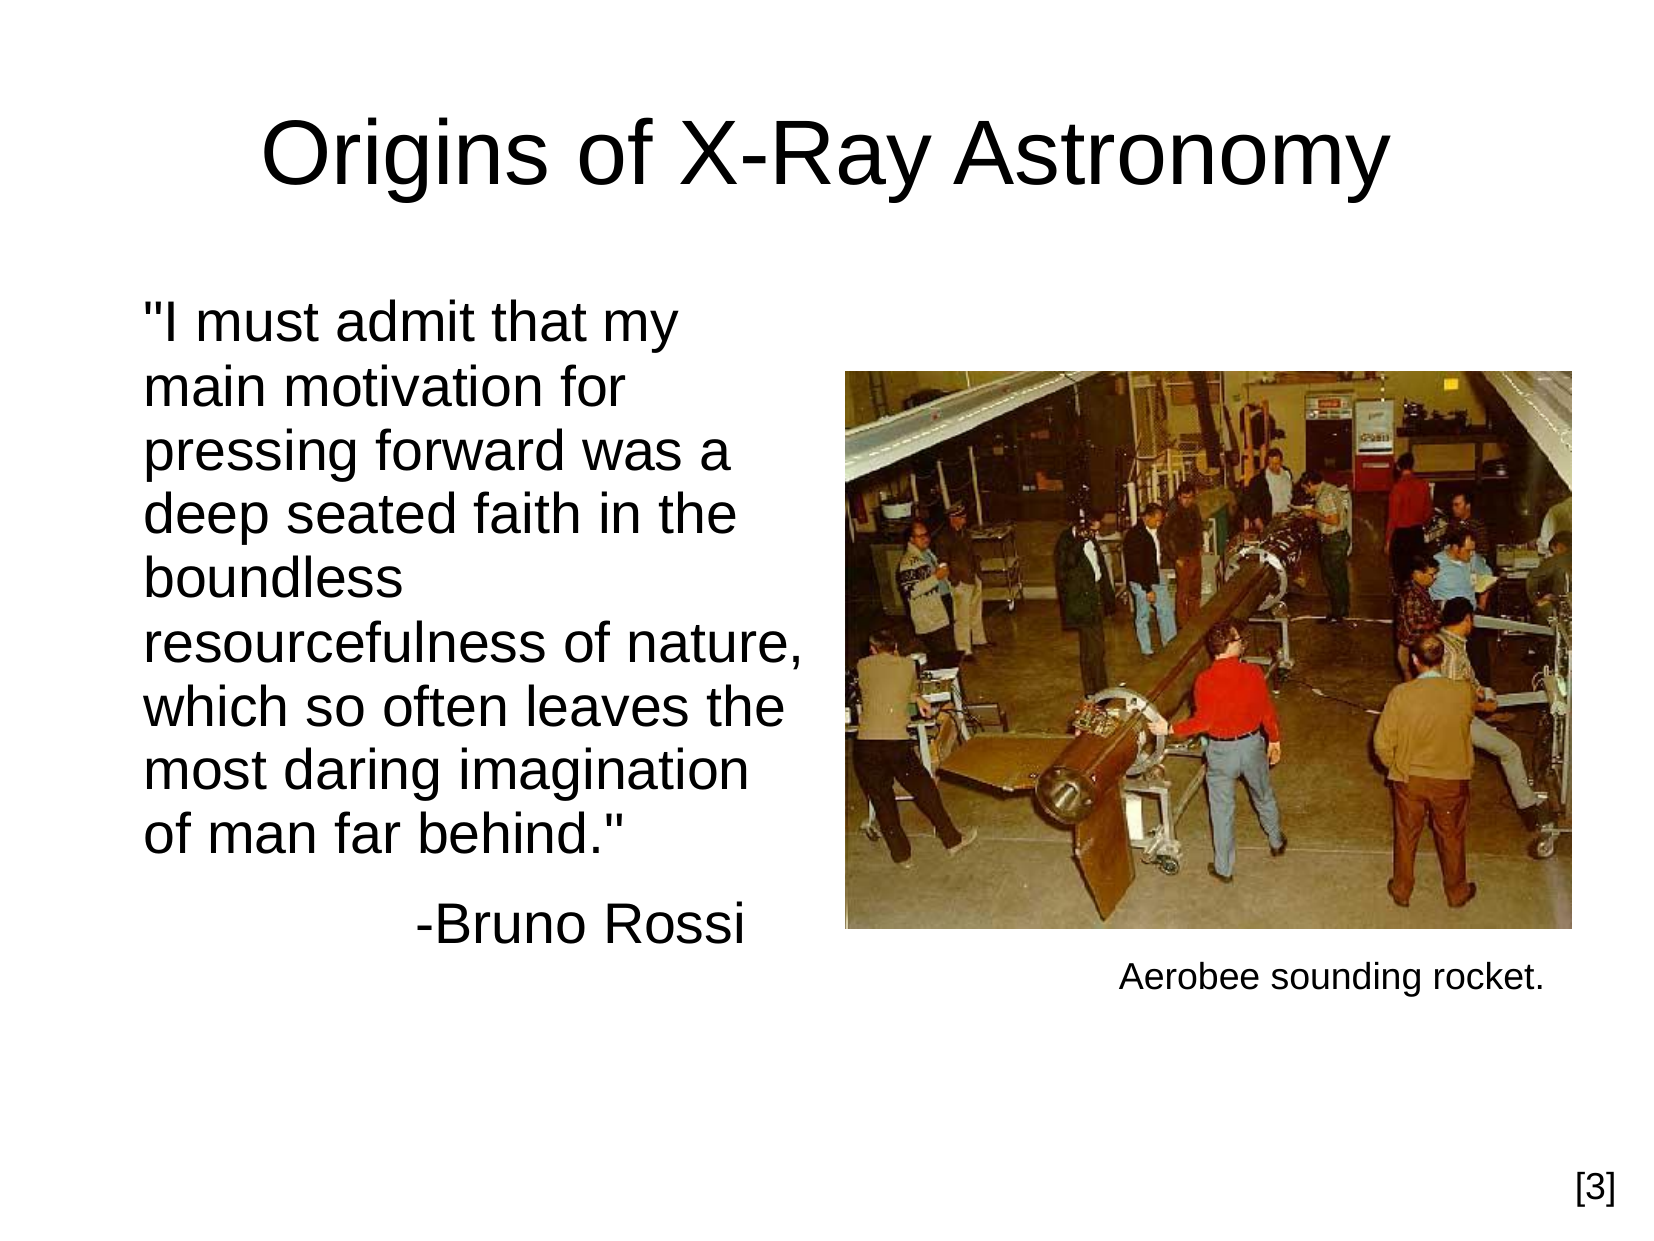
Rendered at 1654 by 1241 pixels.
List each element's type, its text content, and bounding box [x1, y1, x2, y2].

picture [845, 371, 1572, 929]
title Origins of X-Ray Astronomy [82, 49, 1571, 257]
list "I must admit that my main motivation for pressing forward was a deep seated faith in the boundless resourcefulness of nature, which so often leaves the most daring imagination of man far behind." -Bruno Rossi [82, 290, 809, 1010]
text_box Aerobee sounding rocket. [1104, 948, 1561, 1006]
text_box [3] [1560, 1158, 1632, 1216]
